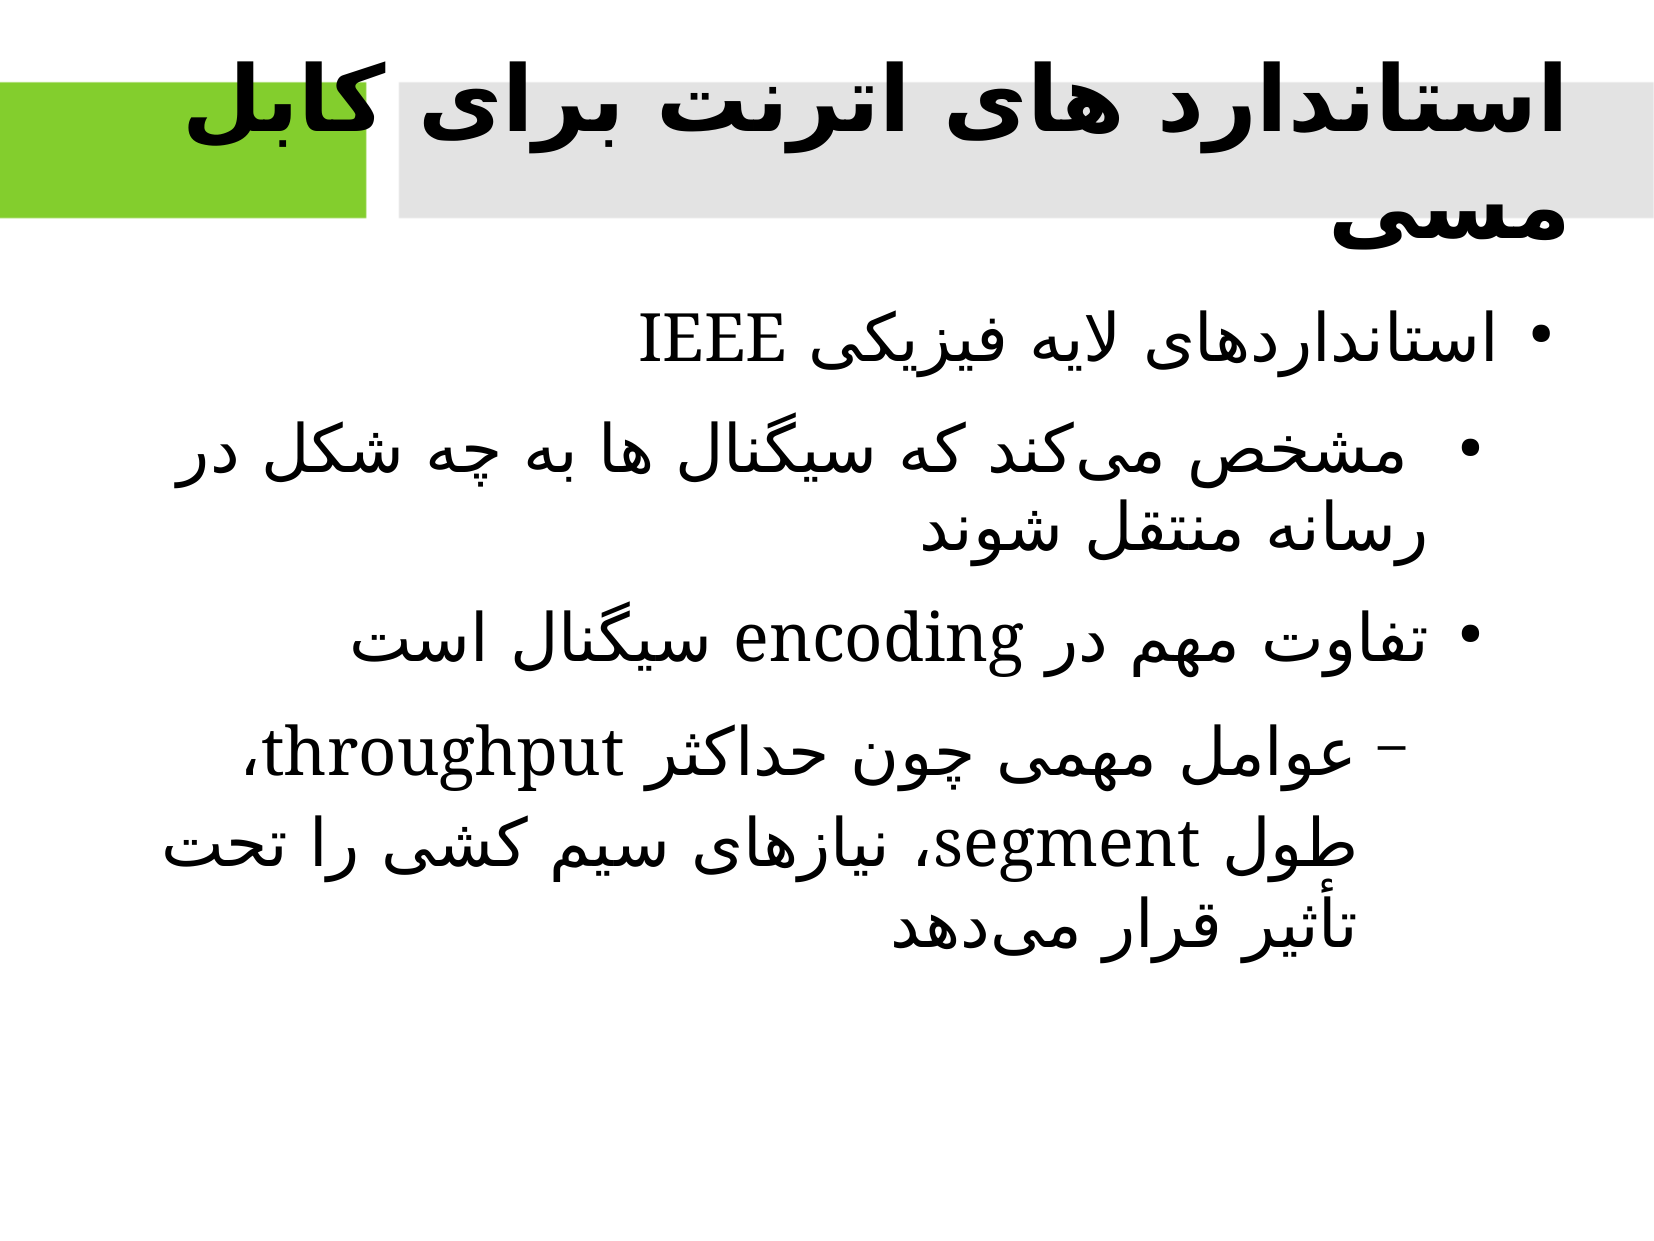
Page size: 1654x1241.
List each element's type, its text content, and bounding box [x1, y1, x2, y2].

list استانداردهای لایه فیزیکی IEEE مشخص می‌کند که سیگنال ها به چه شکل در رسانه منتقل شوند تفاوت مهم در encoding سیگنال است عوامل مهمی چون حداکثر throughput، طول segment، نیازهای سیم کشی را تحت تأثیر قرار می‌دهد [82, 290, 1571, 1182]
picture [0, 0, 1654, 1241]
title استاندارد های اترنت برای کابل مسی [82, 49, 1571, 257]
